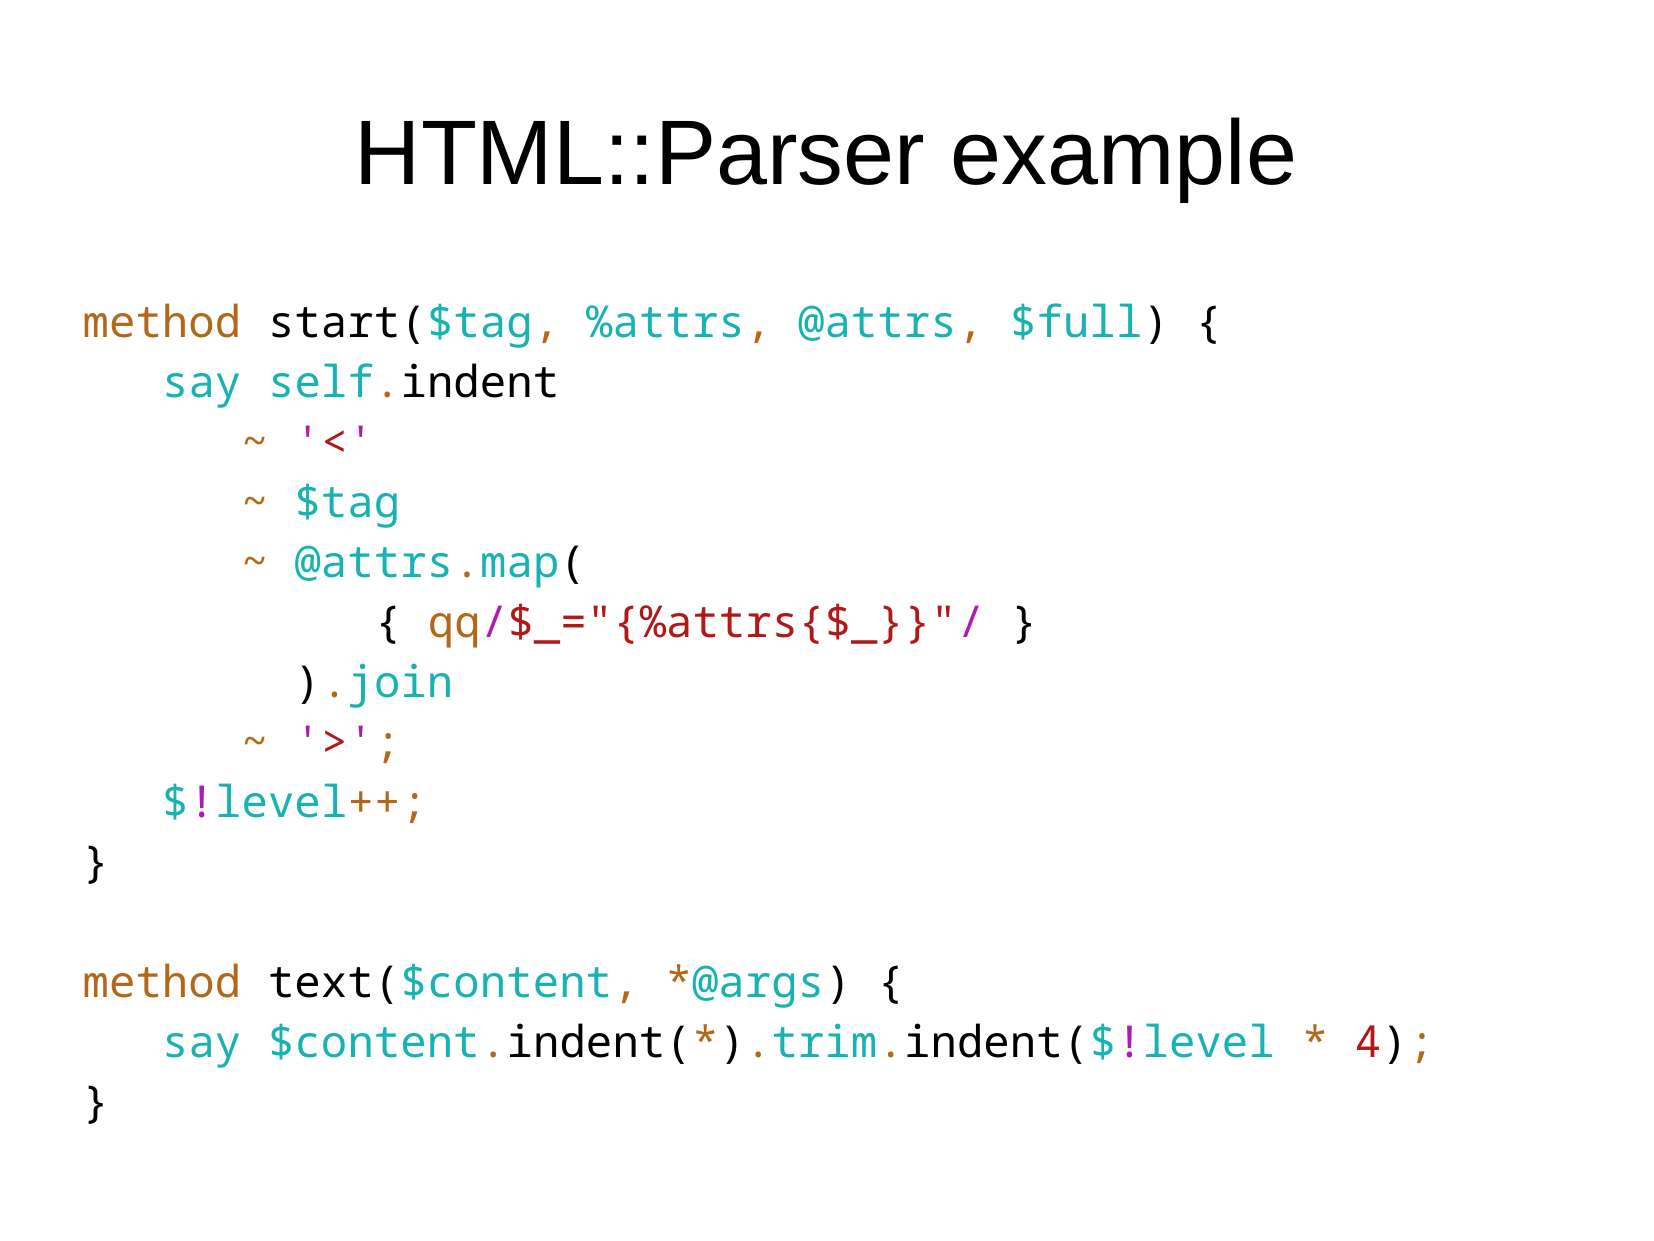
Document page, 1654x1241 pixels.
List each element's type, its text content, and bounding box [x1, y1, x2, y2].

list method start($tag, %attrs, @attrs, $full) { say self.indent ~ '<' ~ $tag ~ @attrs.map( { qq/$_="{%attrs{$_}}"/ } ).join ~ '>'; $!level++; } method text($content, *@args) { say $content.indent(*).trim.indent($!level * 4); } [82, 290, 1571, 1134]
title HTML::Parser example [82, 49, 1571, 257]
